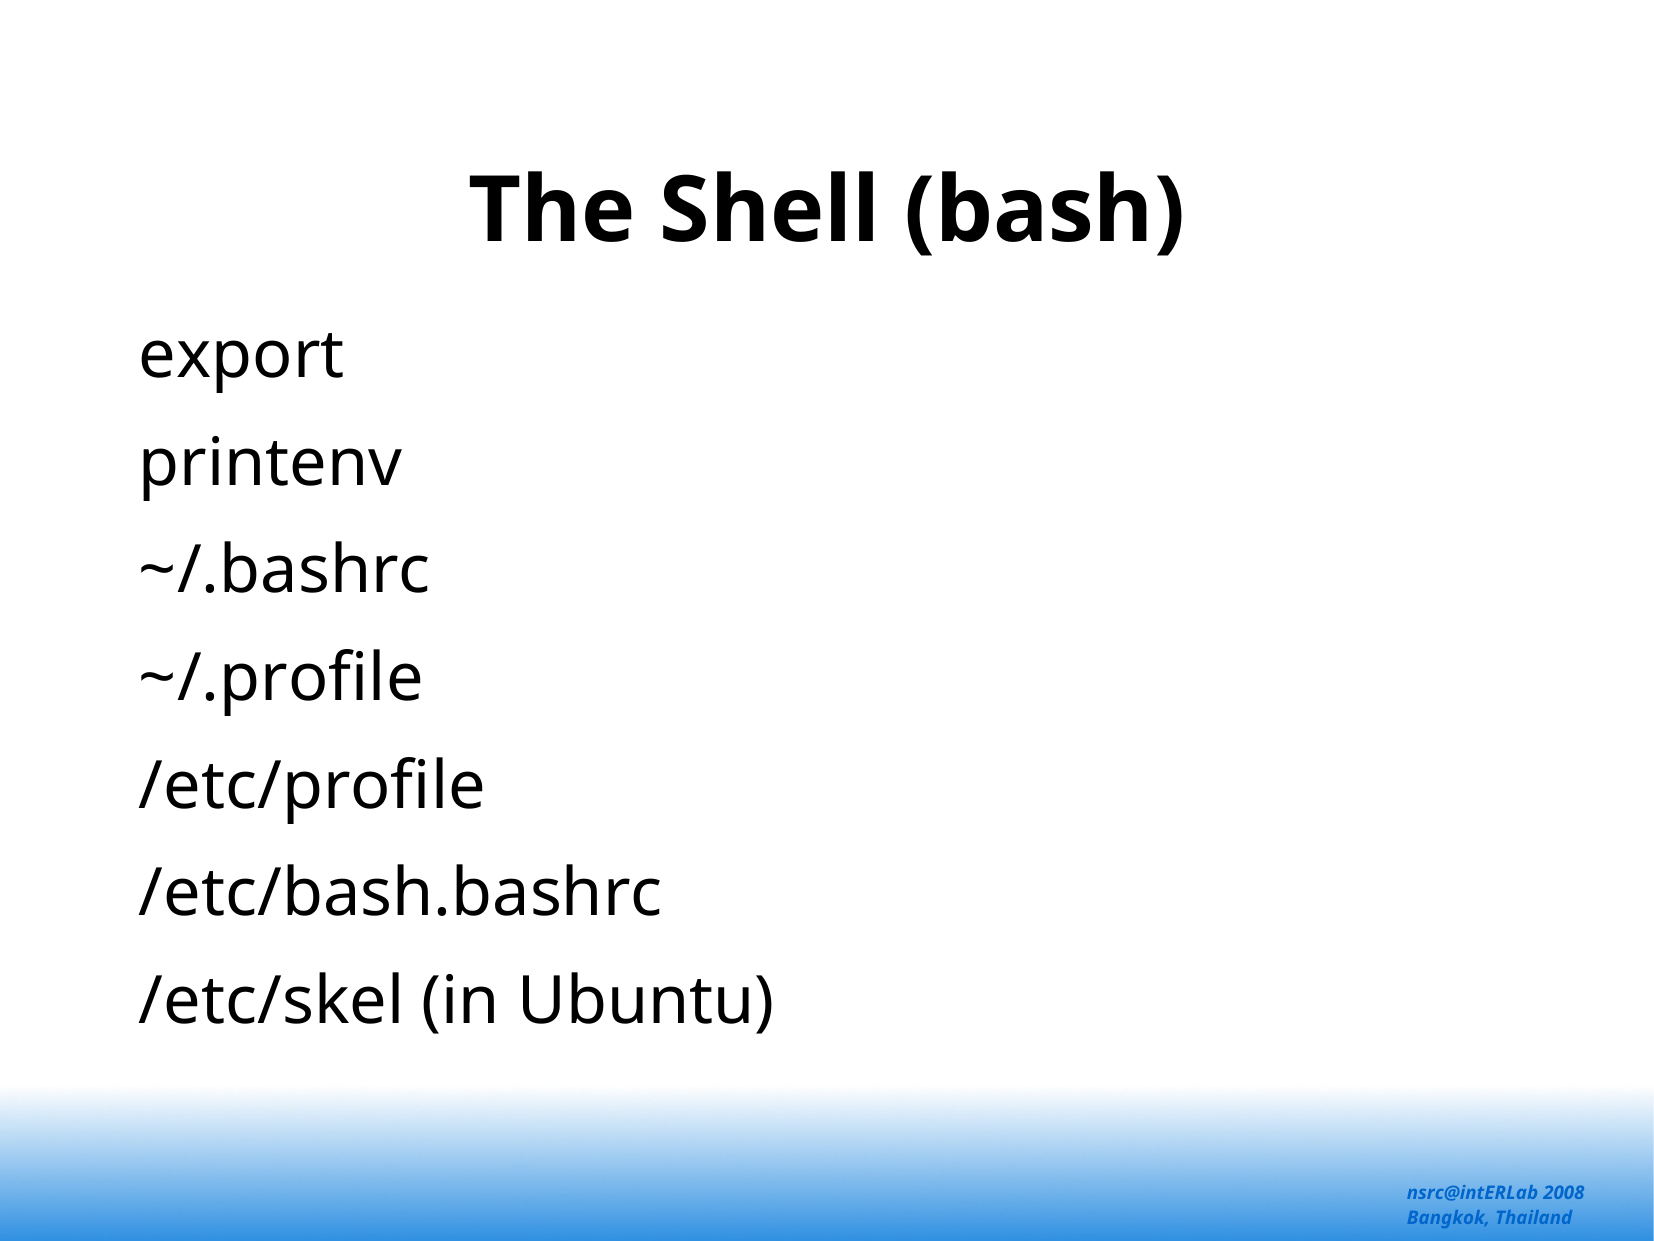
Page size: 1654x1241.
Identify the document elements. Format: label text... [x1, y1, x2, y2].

picture [0, 1083, 1654, 1241]
list export printenv ~/.bashrc ~/.profile /etc/profile /etc/bash.bashrc /etc/skel (in Ubuntu) [121, 315, 1534, 1098]
title The Shell (bash) [121, 102, 1534, 310]
